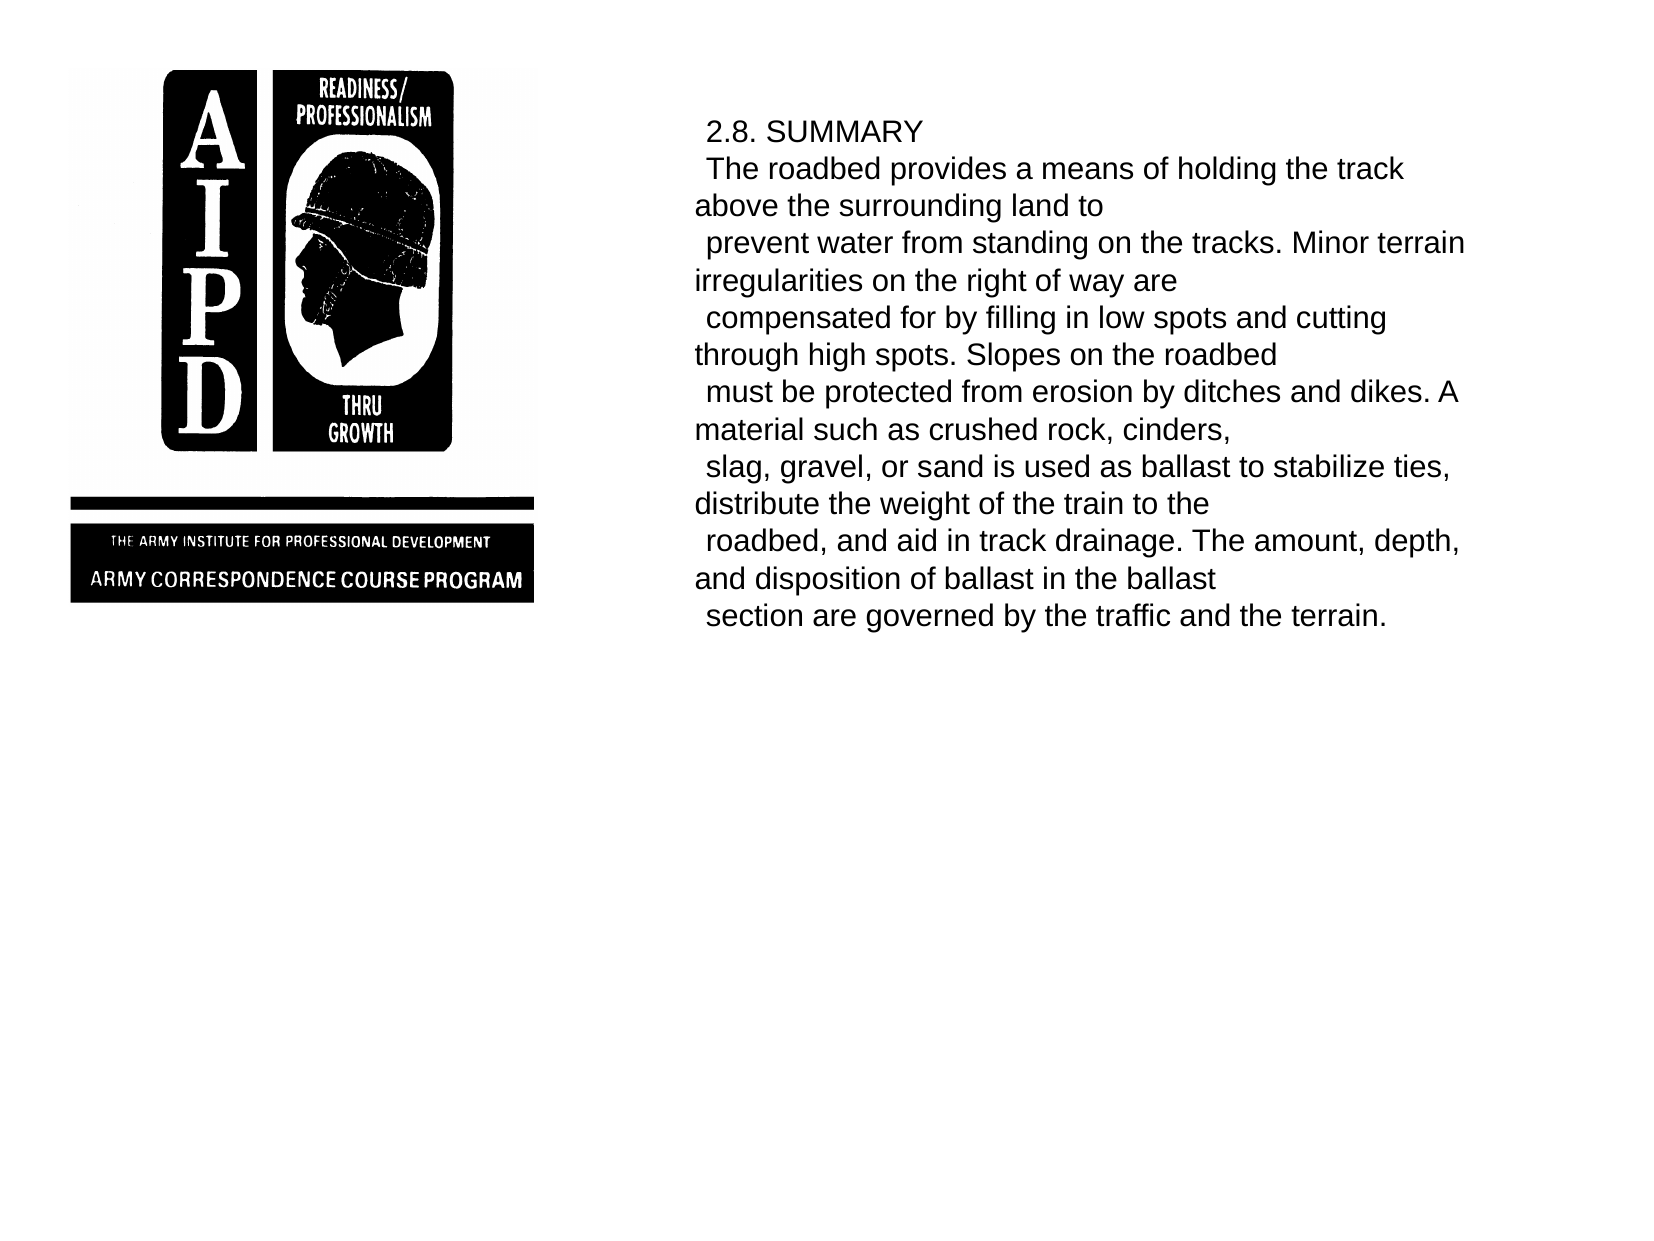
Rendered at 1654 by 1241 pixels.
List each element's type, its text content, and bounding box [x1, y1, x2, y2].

picture [68, 68, 538, 607]
text_box 2.8. SUMMARY The roadbed provides a means of holding the track above the surrounding land to prevent water from standing on the tracks. Minor terrain irregularities on the right of way are compensated for by filling in low spots and cutting through high spots. Slopes on the roadbed must be protected from erosion by ditches and dikes. A material such as crushed rock, cinders, slag, gravel, or sand is used as ballast to stabilize ties, distribute the weight of the train to the roadbed, and aid in track drainage. The amount, depth, and disposition of ballast in the ballast section are governed by the traffic and the terrain. [679, 103, 1507, 641]
